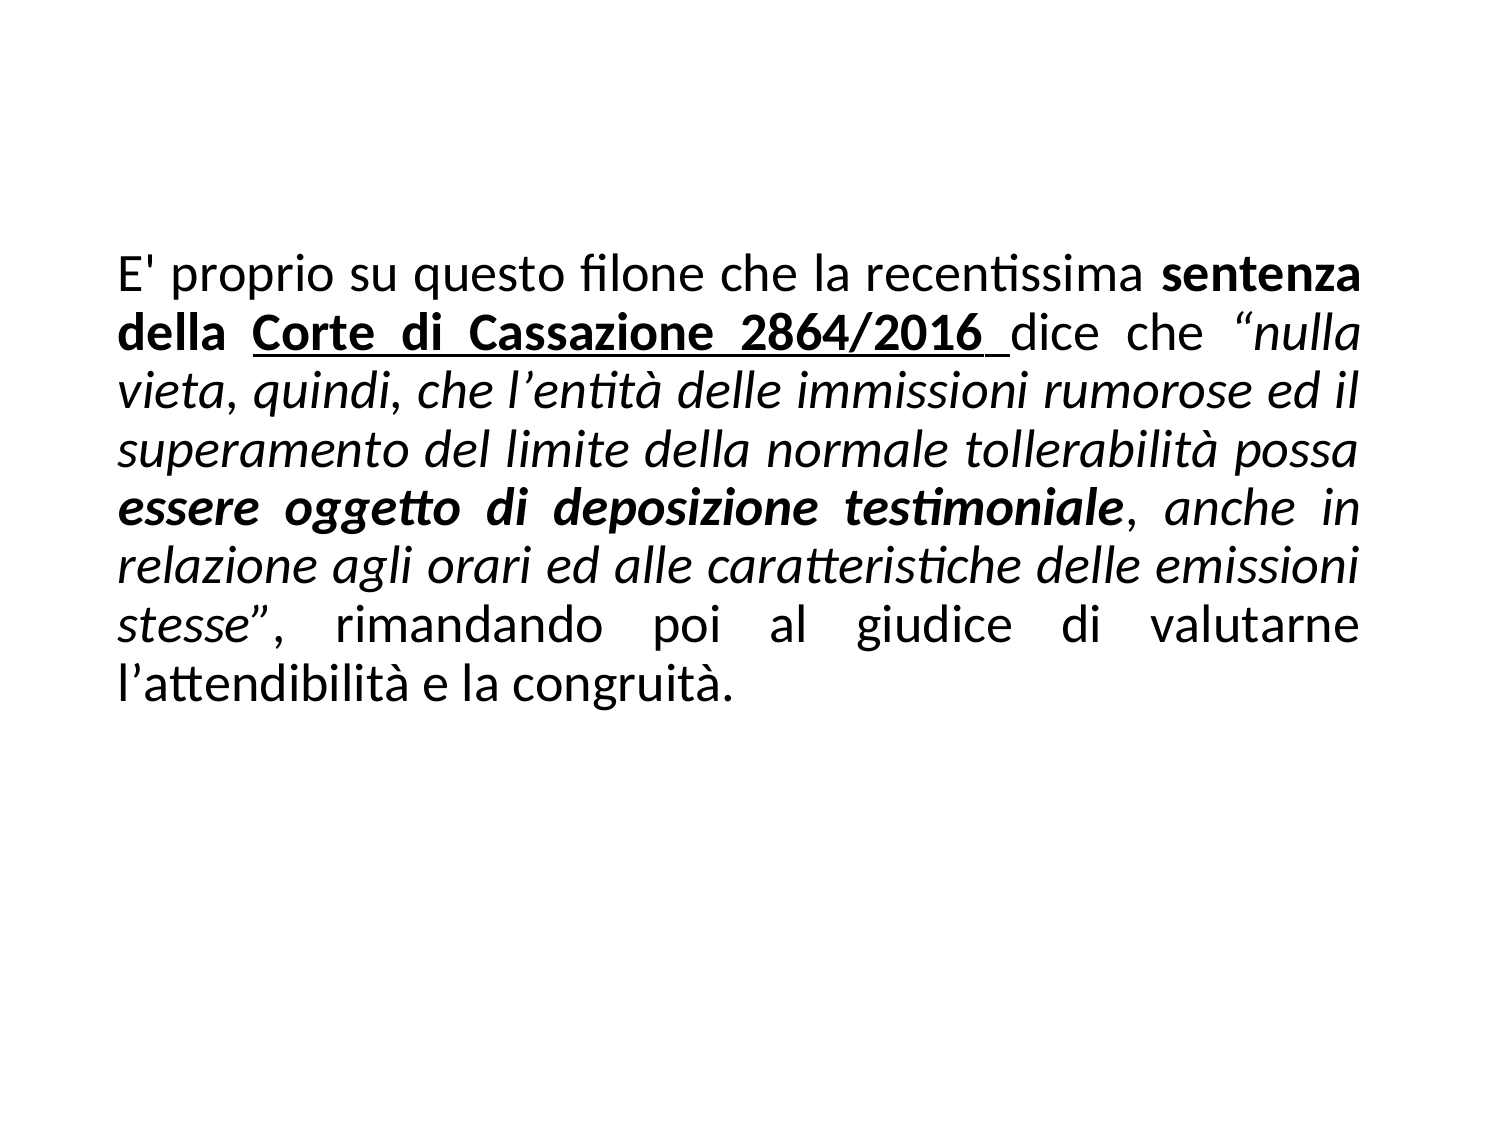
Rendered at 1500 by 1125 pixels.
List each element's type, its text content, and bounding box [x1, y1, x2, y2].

list E' proprio su questo filone che la recentissima sentenza della Corte di Cassazione 2864/2016 dice che “nulla vieta, quindi, che l’entità delle immissioni rumorose ed il superamento del limite della normale tollerabilità possa essere oggetto di deposizione testimoniale, anche in relazione agli orari ed alle caratteristiche delle emissioni stesse”, rimandando poi al giudice di valutarne l’attendibilità e la congruità. [103, 82, 1397, 1014]
